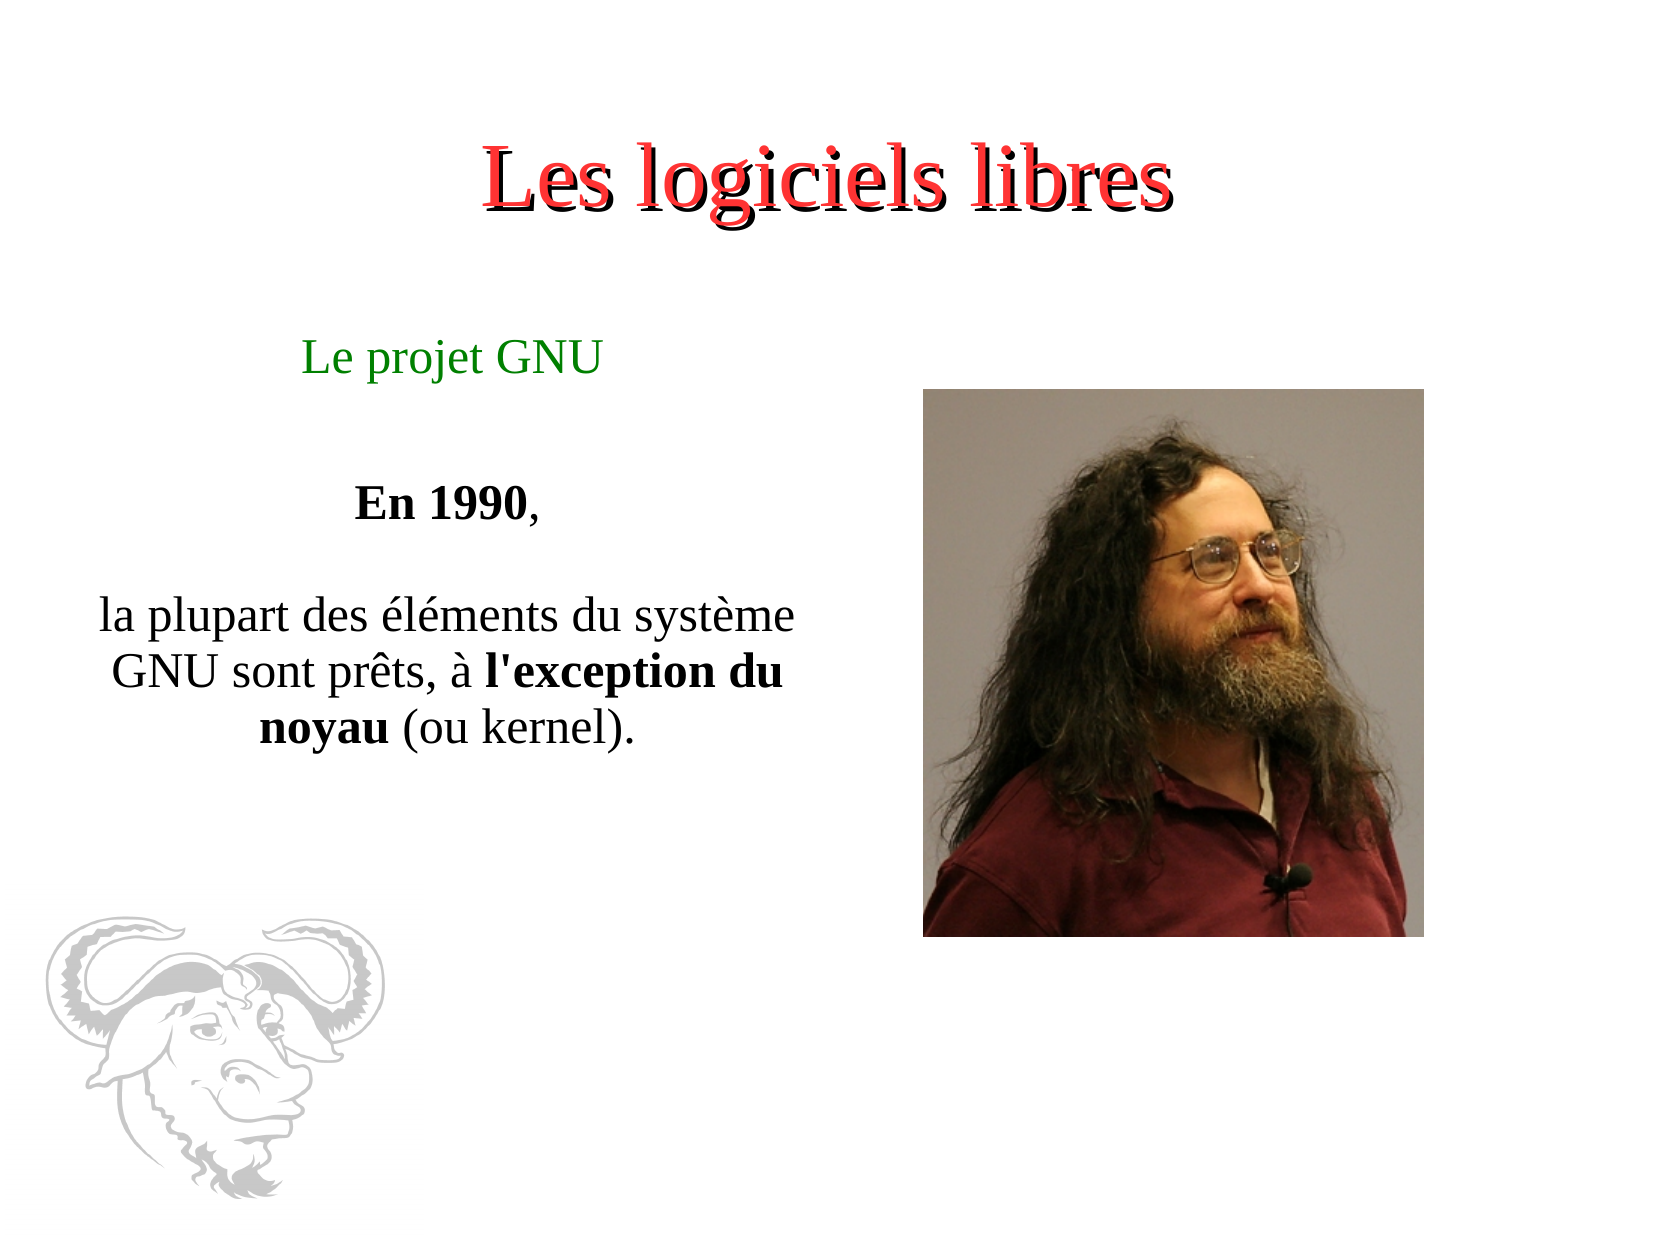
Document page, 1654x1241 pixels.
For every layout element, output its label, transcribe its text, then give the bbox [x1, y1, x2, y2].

text_box En 1990, la plupart des éléments du système GNU sont prêts, à l'exception du noyau (ou kernel). [97, 475, 799, 980]
picture [923, 389, 1424, 937]
picture [5, 880, 424, 1235]
title Les logiciels libres [121, 72, 1534, 280]
text_box Le projet GNU [116, 328, 789, 390]
